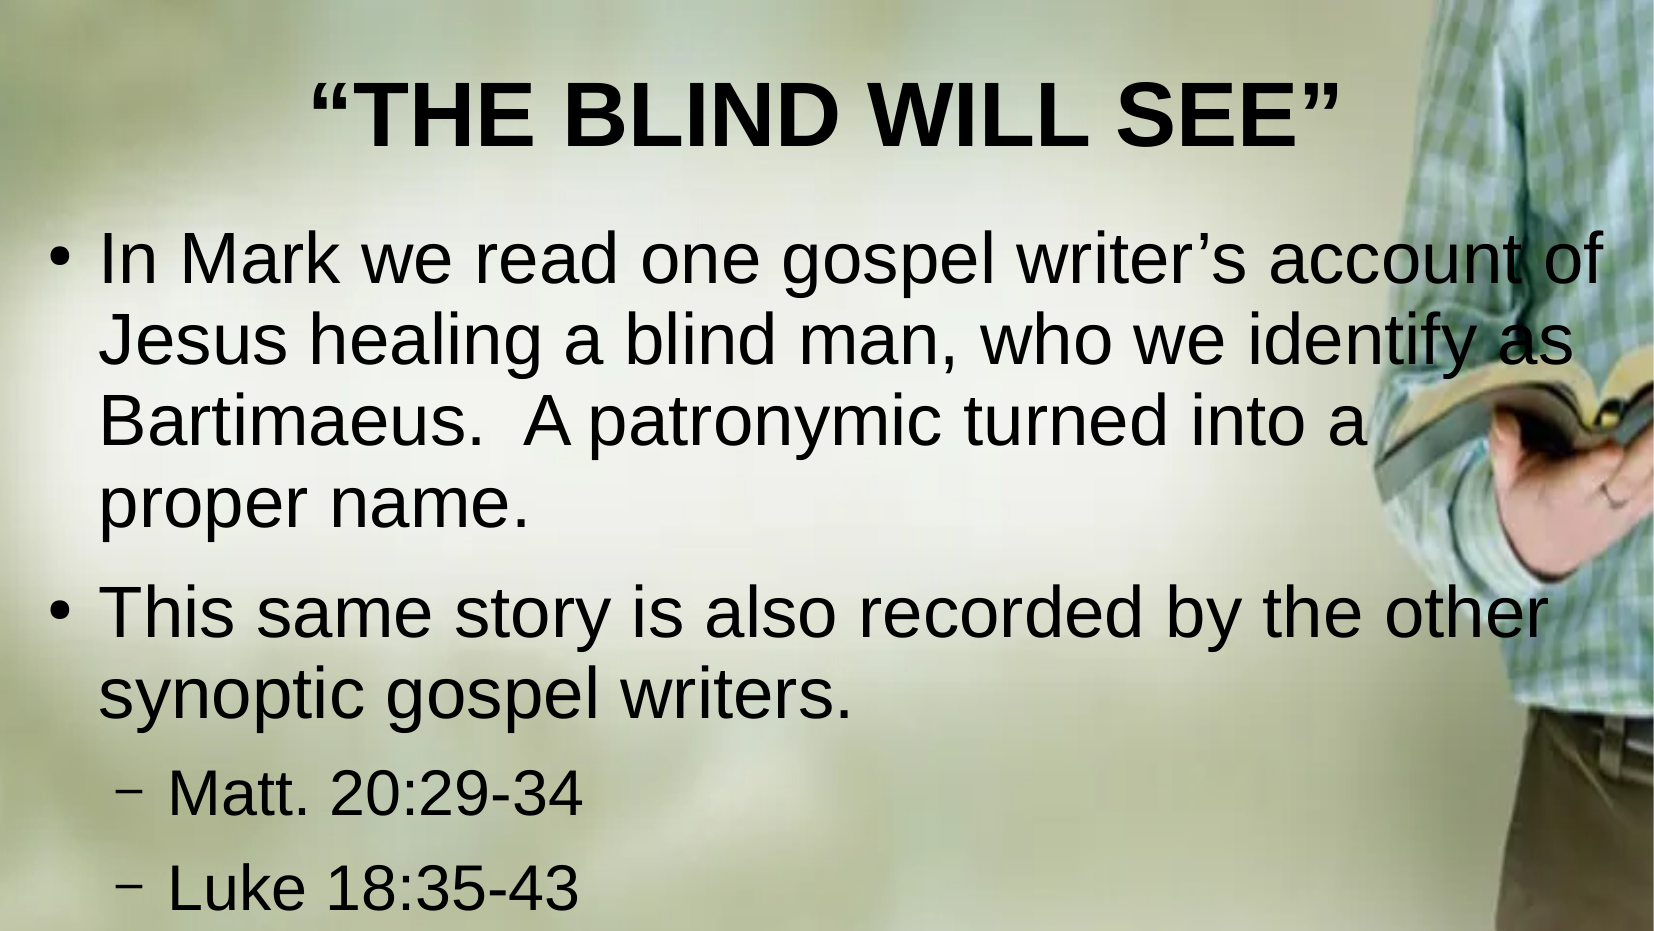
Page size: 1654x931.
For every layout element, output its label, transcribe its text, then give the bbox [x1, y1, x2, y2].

picture [0, 0, 1654, 931]
title “THE BLIND WILL SEE” [82, 37, 1571, 193]
list In Mark we read one gospel writer’s account of Jesus healing a blind man, who we identify as Bartimaeus. A patronymic turned into a proper name. This same story is also recorded by the other synoptic gospel writers. Matt. 20:29-34 Luke 18:35-43 [30, 217, 1636, 931]
